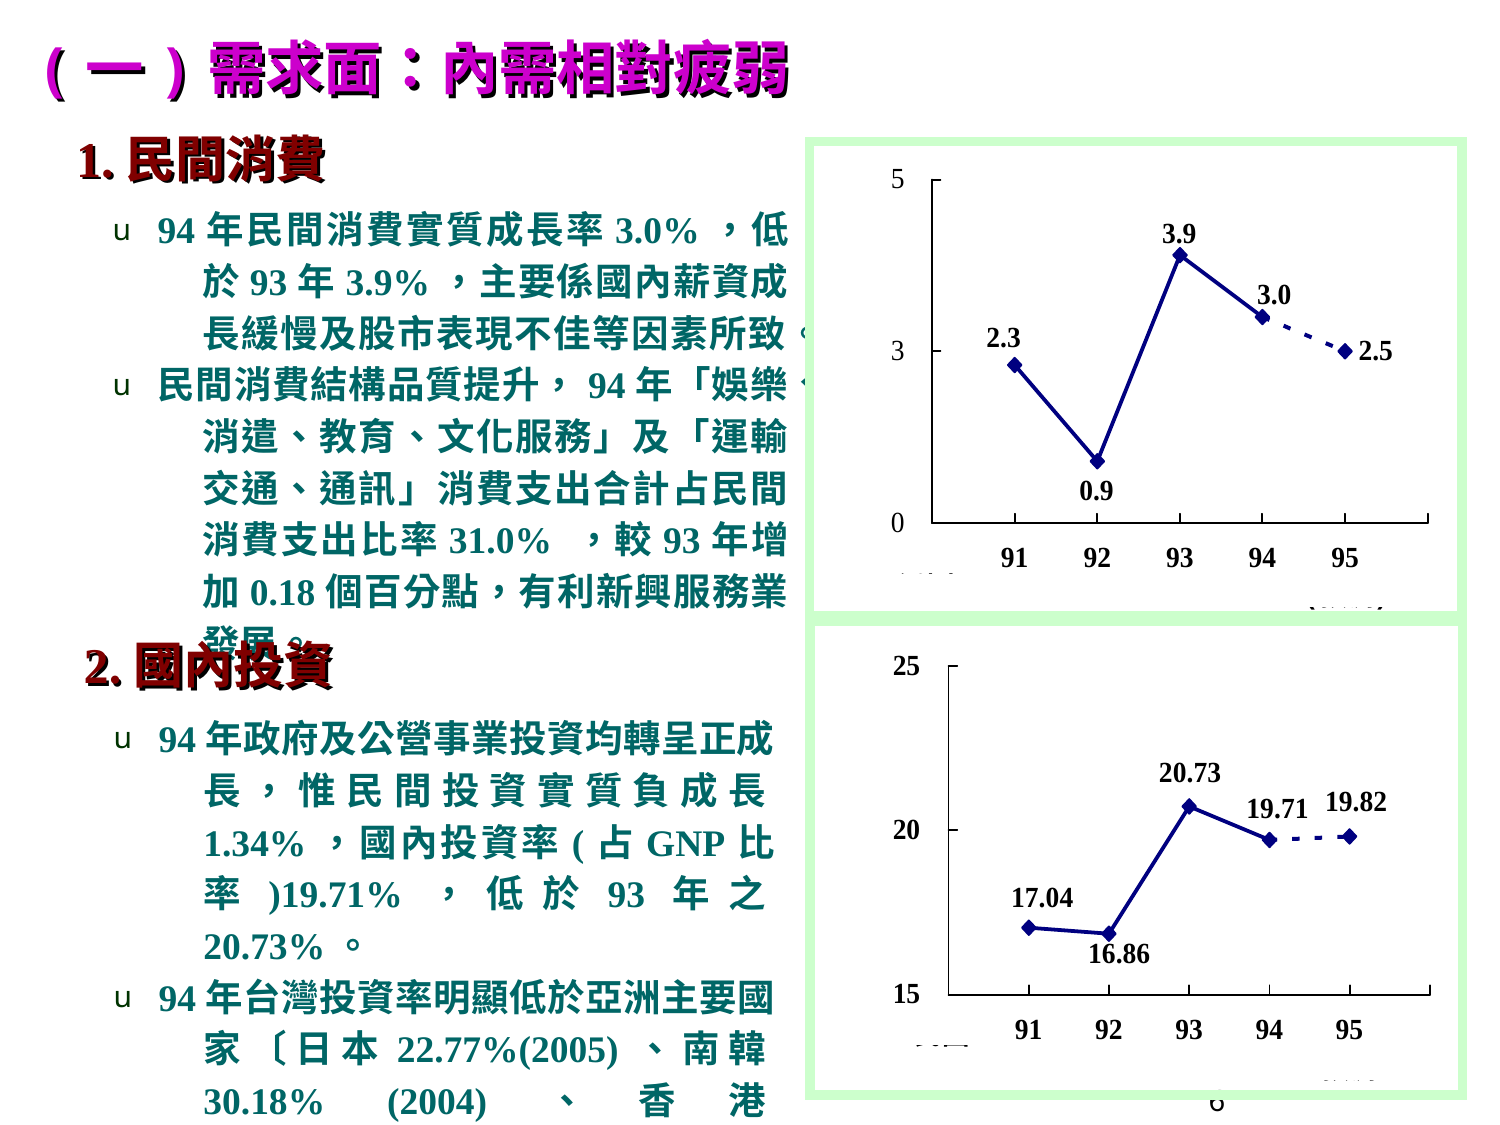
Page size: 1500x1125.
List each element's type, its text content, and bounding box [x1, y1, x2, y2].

picture [814, 146, 1458, 611]
text_box (一)需求面：內需相對疲弱 [21, 23, 916, 110]
text_box 1.民間消費 [61, 119, 783, 195]
text_box 94年政府及公營事業投資均轉呈正成長，惟民間投資實質負成長1.34%，國內投資率(占GNP比率)19.71%，低於93年之20.73%。 94年台灣投資率明顯低於亞洲主要國家〔日本22.77%(2005)、南韓30.18% (2004)、香港21.59%(2004)〕。 [107, 701, 782, 1082]
picture [814, 625, 1459, 1091]
text_box 94年民間消費實質成長率3.0%，低於93年3.9%，主要係國內薪資成長緩慢及股市表現不佳等因素所致。 民間消費結構品質提升，94年「娛樂、消遣、教育、文化服務」及「運輸交通、通訊」消費支出合計占民間消費支出比率31.0% ，較93年增加0.18個百分點，有利新興服務業發展。 [106, 191, 795, 629]
text_box [1193, 1054, 1500, 1125]
text_box 2.國內投資 [69, 626, 791, 701]
